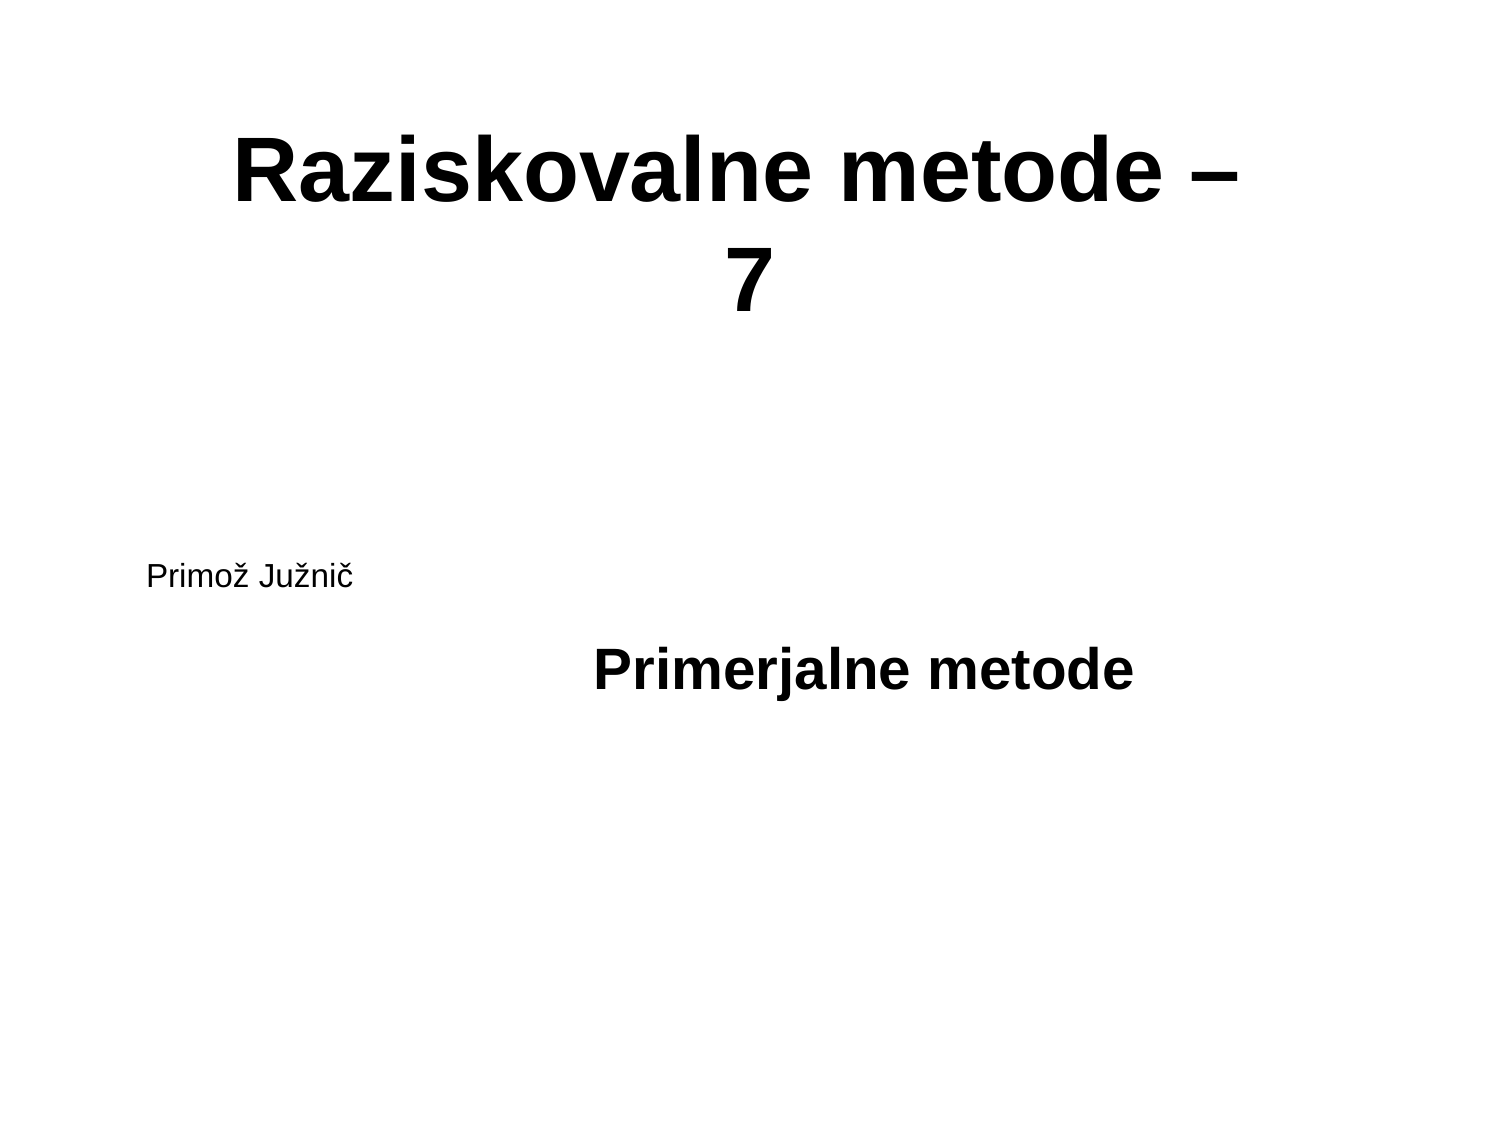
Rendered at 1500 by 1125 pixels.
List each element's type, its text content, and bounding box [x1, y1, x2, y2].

title Raziskovalne metode – 7 [112, 102, 1388, 338]
list Primož Južnič [37, 450, 463, 1051]
text_box Primerjalne metode [578, 449, 1375, 976]
